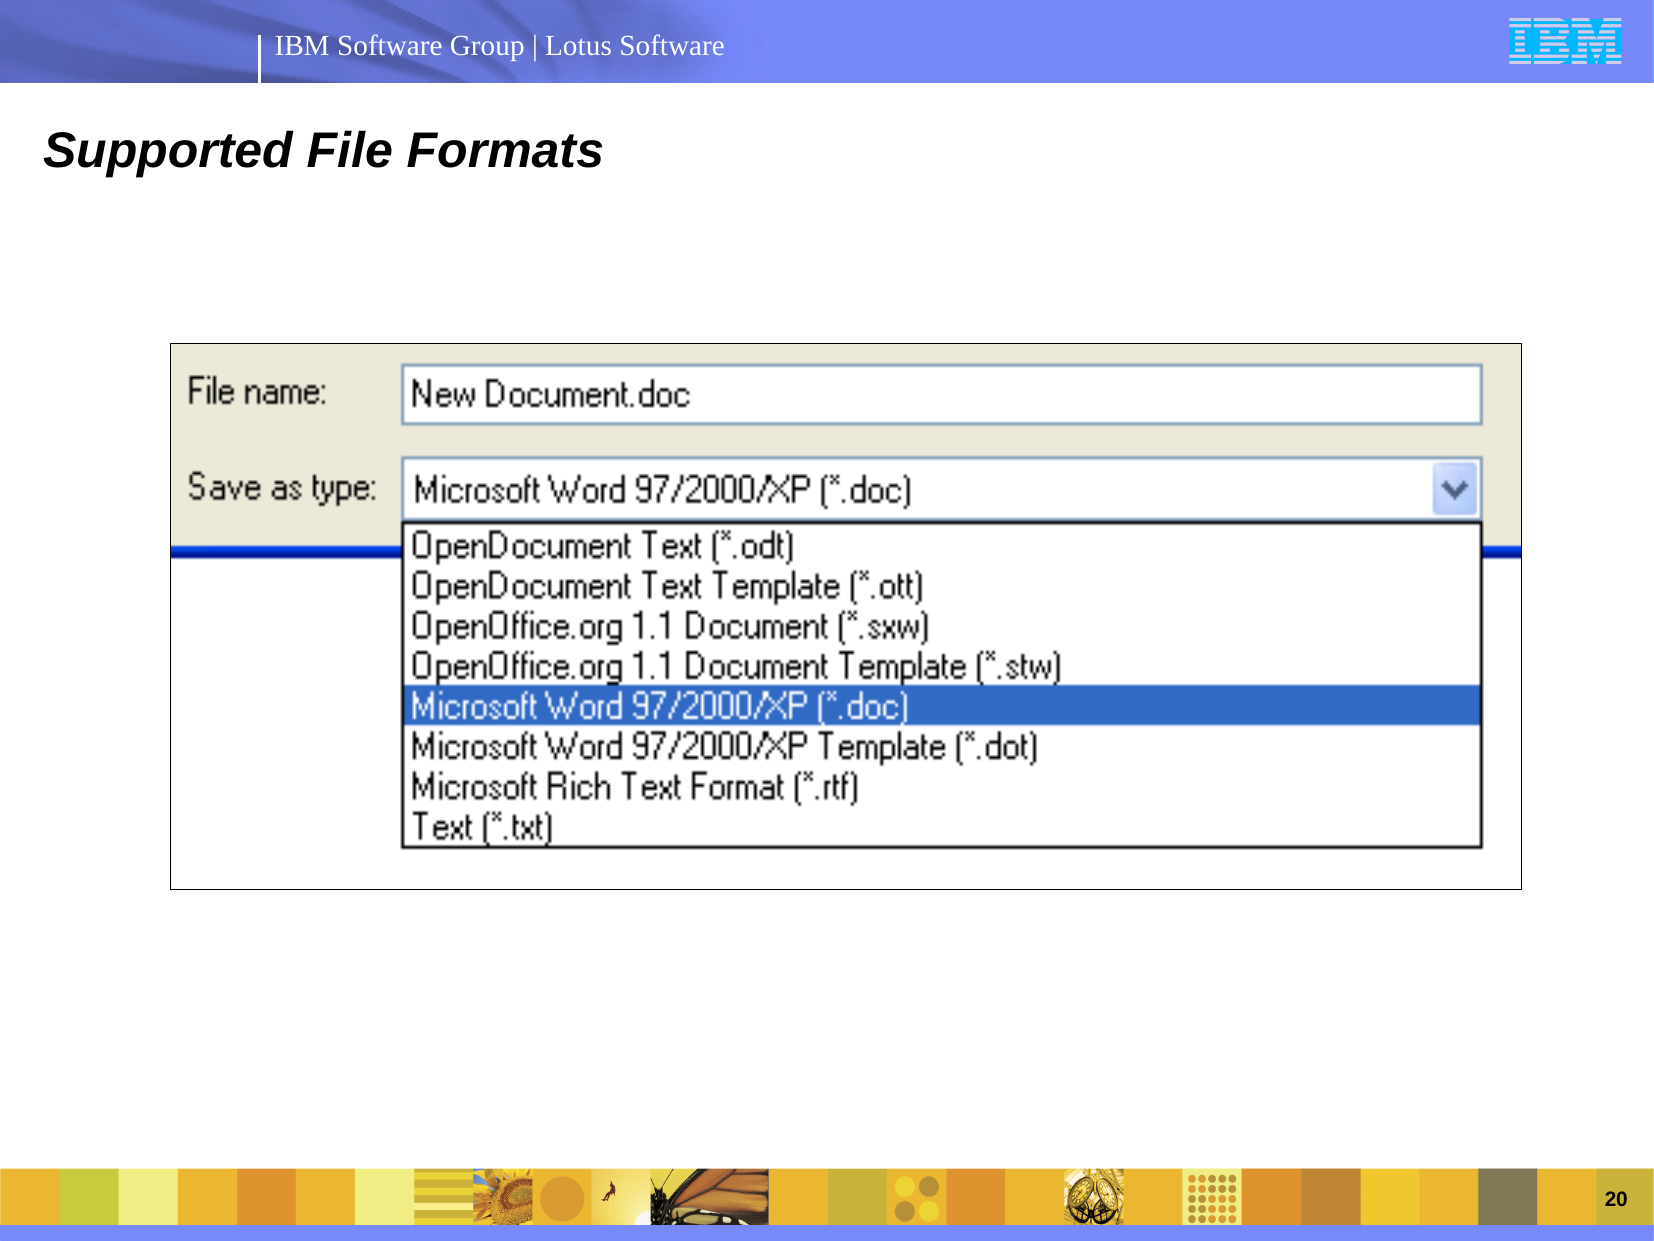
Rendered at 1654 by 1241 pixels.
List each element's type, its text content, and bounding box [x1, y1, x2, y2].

picture [170, 343, 1522, 890]
picture [0, 0, 1654, 83]
picture [0, 1168, 1654, 1225]
title Supported File Formats [28, 117, 1520, 223]
